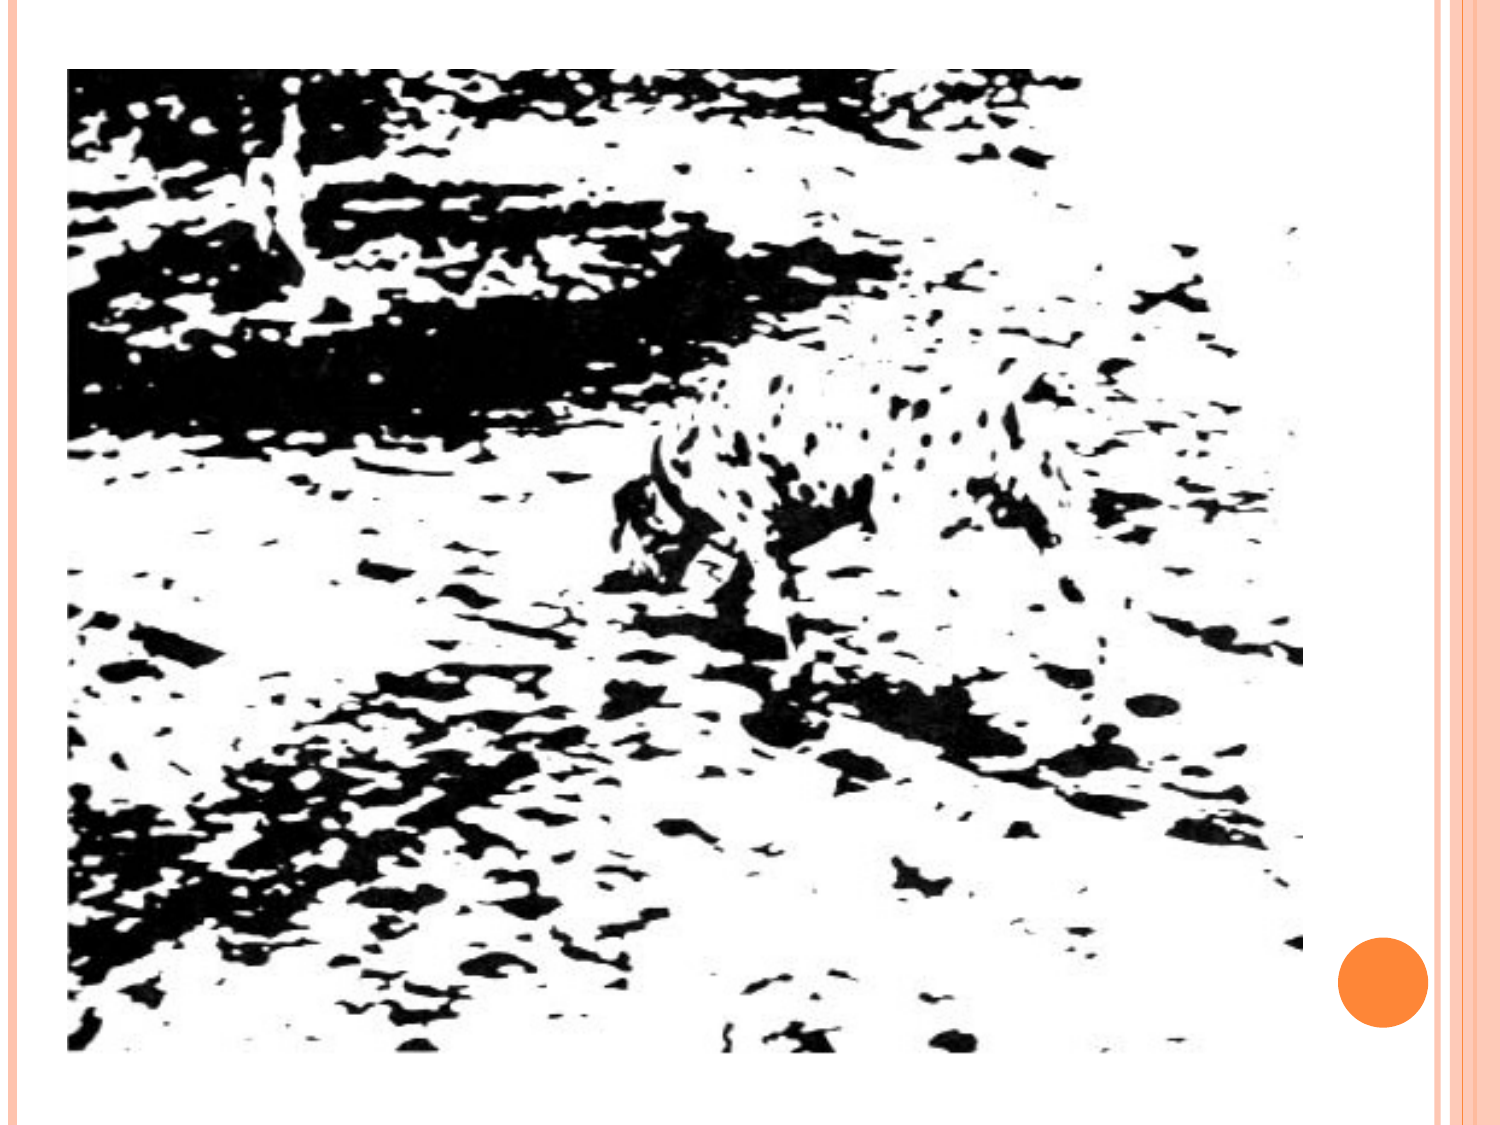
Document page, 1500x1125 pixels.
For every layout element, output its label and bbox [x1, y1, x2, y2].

picture [67, 69, 1303, 1056]
